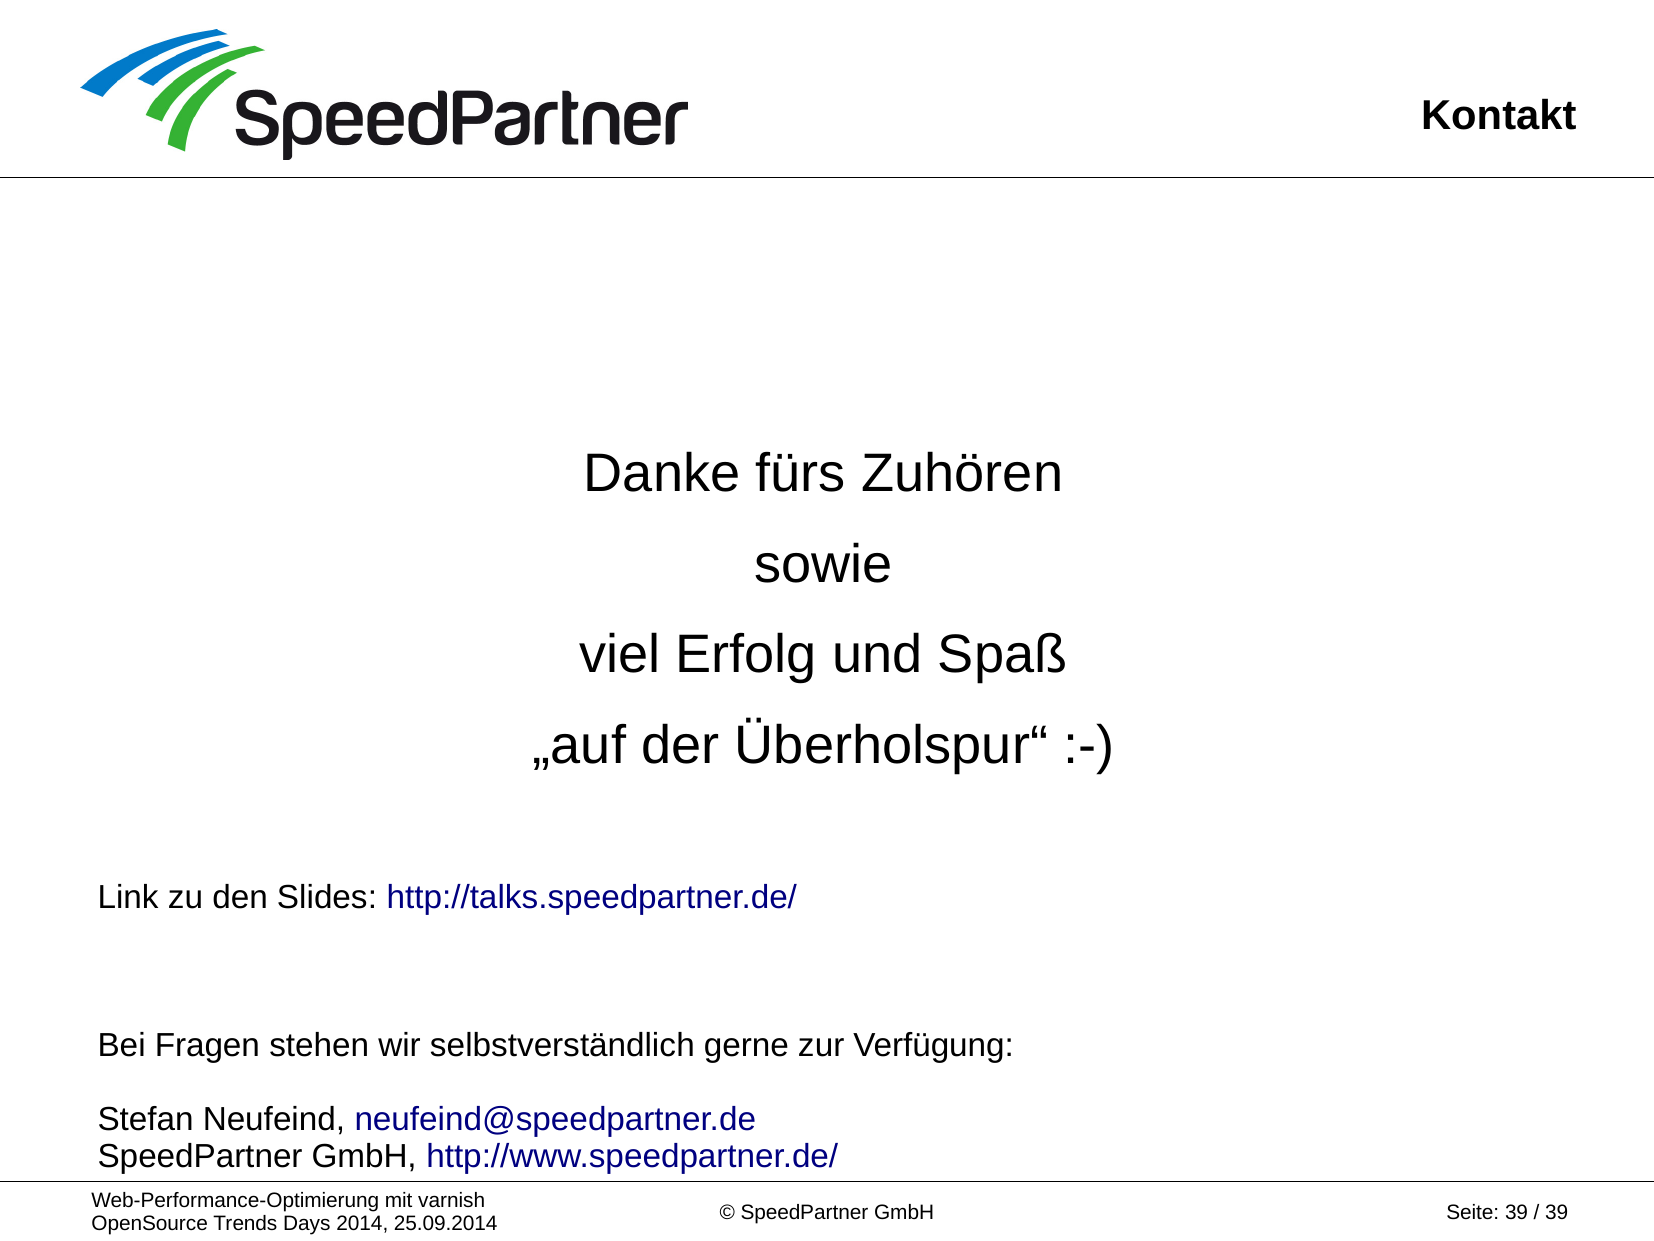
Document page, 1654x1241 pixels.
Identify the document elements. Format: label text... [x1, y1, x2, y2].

picture [80, 29, 688, 160]
title Kontakt [602, 70, 1577, 160]
text_box Danke fürs Zuhören sowie viel Erfolg und Spaß „auf der Überholspur“ :-) Link zu den Slides: http://talks.speedpartner.de/ Bei Fragen stehen wir selbstverständlich gerne zur Verfügung: Stefan Neufeind, neufeind@speedpartner.de SpeedPartner GmbH, http://www.speedpartner.de/ [82, 253, 1565, 1183]
